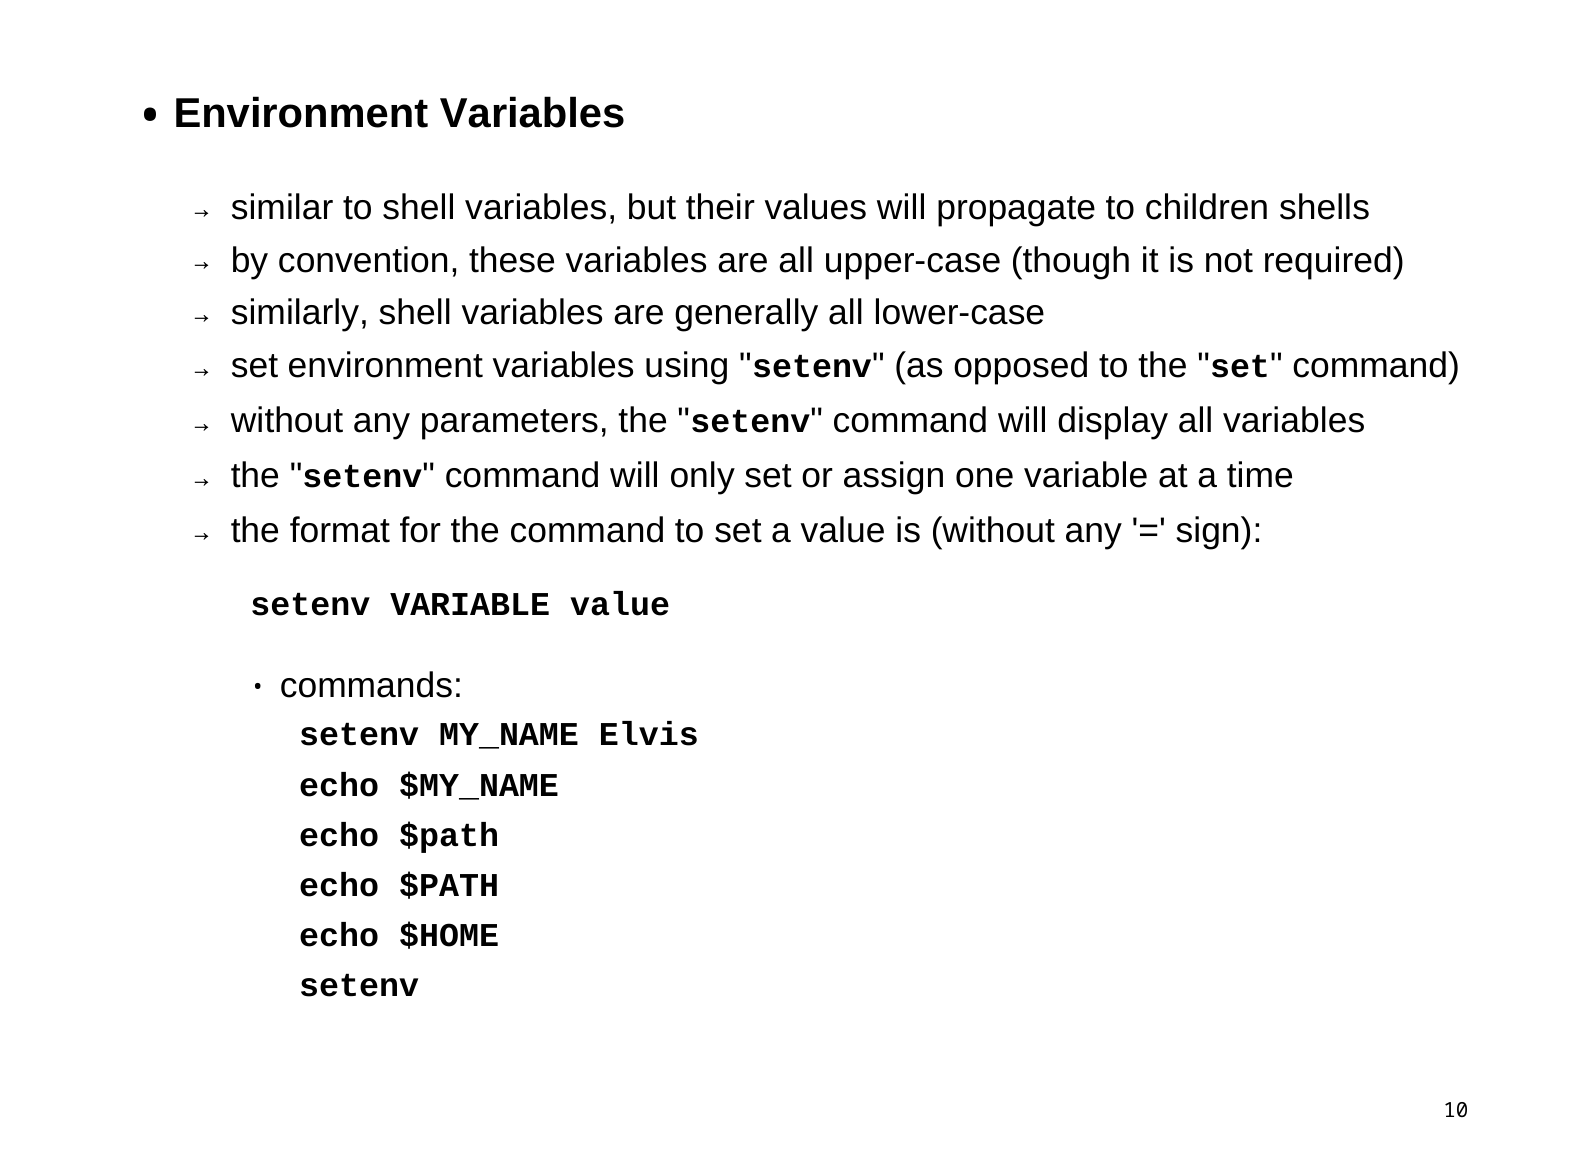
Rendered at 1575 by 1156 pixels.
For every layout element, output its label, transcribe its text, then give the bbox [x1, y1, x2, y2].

list Environment Variables similar to shell variables, but their values will propagate to children shells by convention, these variables are all upper-case (though it is not required) similarly, shell variables are generally all lower-case set environment variables using "setenv" (as opposed to the "set" command) without any parameters, the "setenv" command will display all variables the "setenv" command will only set or assign one variable at a time the format for the command to set a value is (without any '=' sign): setenv VARIABLE value commands: setenv MY_NAME Elvis echo $MY_NAME echo $path echo $PATH echo $HOME setenv [118, 77, 1513, 1091]
